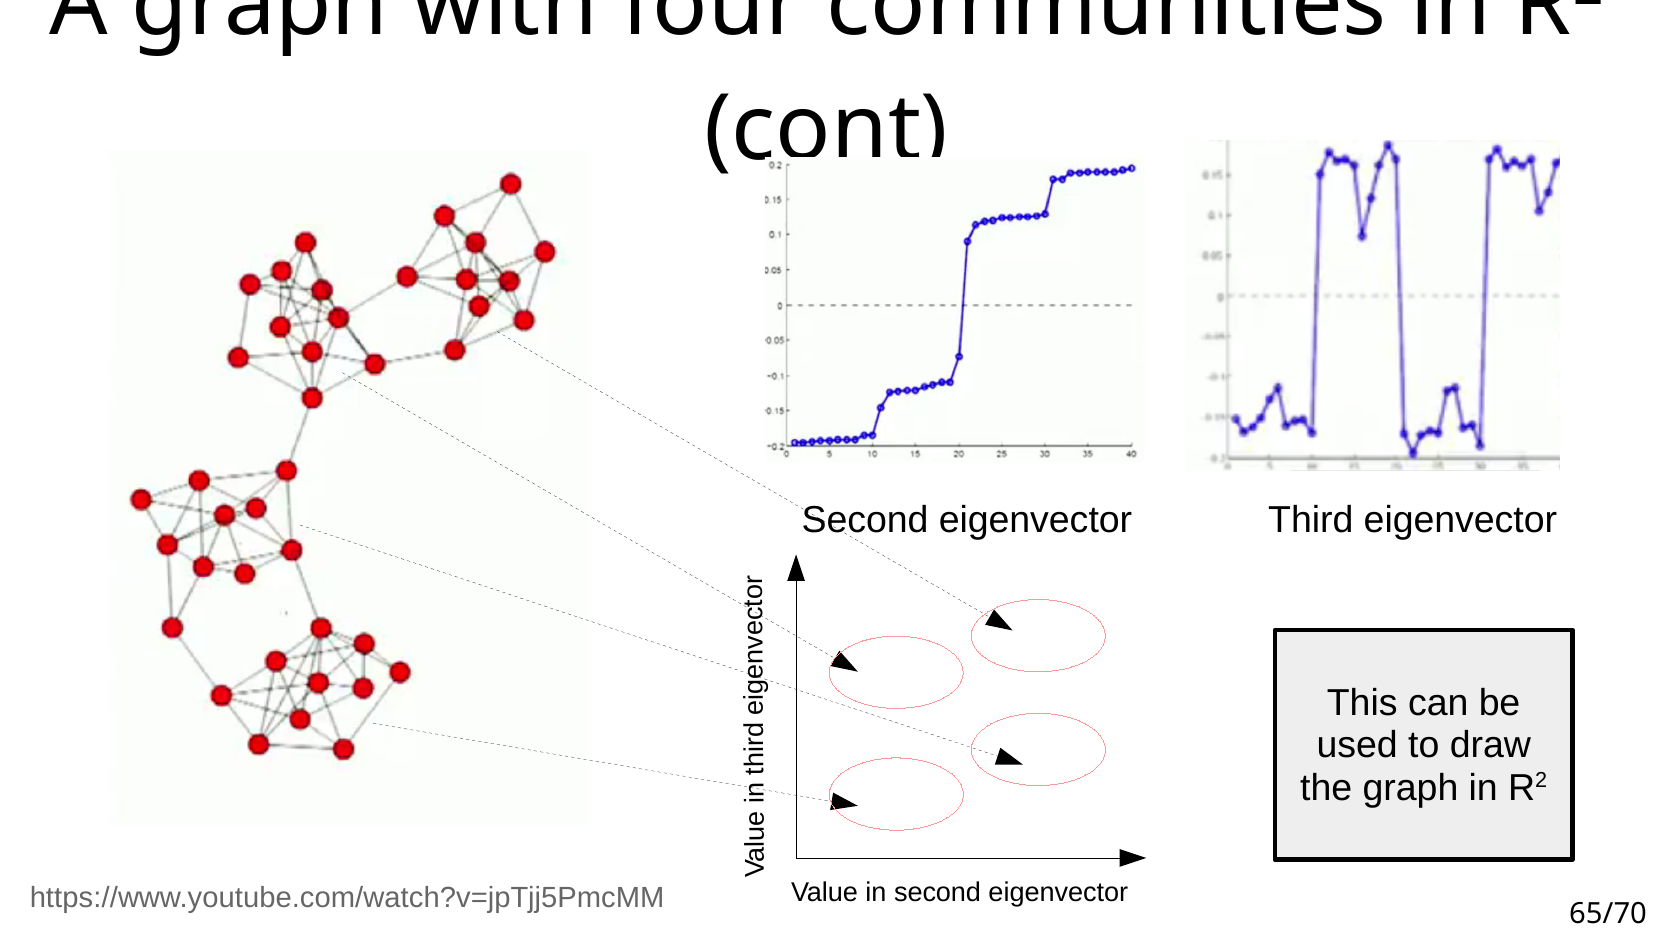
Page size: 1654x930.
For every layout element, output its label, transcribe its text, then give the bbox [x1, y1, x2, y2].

text_box https://www.youtube.com/watch?v=jpTjj5PmcMM [15, 873, 976, 921]
title A graph with four communities in R2 (cont) [0, 0, 1653, 130]
text_box This can be used to draw the graph in R2 [1275, 630, 1573, 860]
text_box Value in second eigenvector [777, 869, 1163, 915]
picture [1185, 140, 1561, 471]
text_box Third eigenvector [1253, 491, 1573, 549]
text_box Value in third eigenvector [729, 543, 778, 873]
text_box Second eigenvector [786, 491, 1147, 549]
picture [765, 157, 1144, 462]
picture [108, 150, 586, 826]
